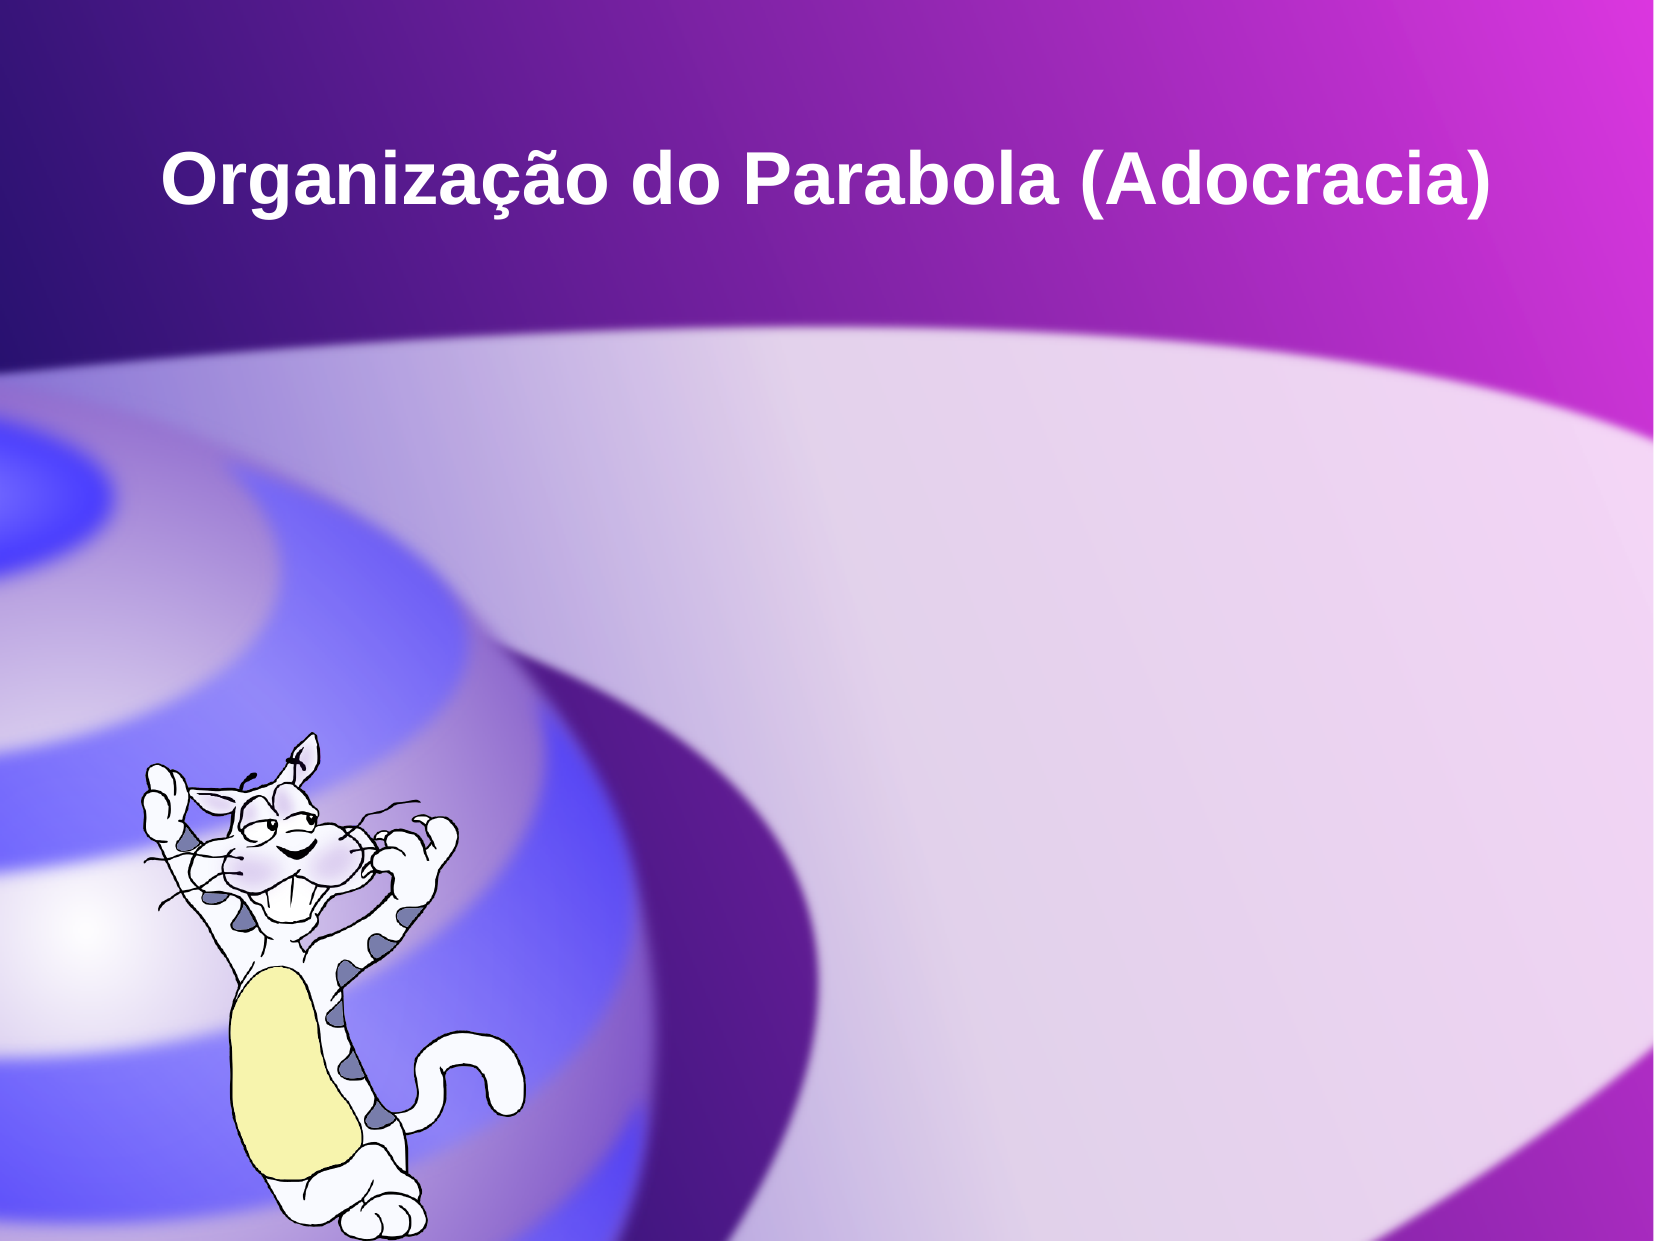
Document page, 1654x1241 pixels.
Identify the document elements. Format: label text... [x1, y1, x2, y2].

title Organização do Parabola (Adocracia) [82, 50, 1571, 308]
picture [0, 0, 1654, 1241]
